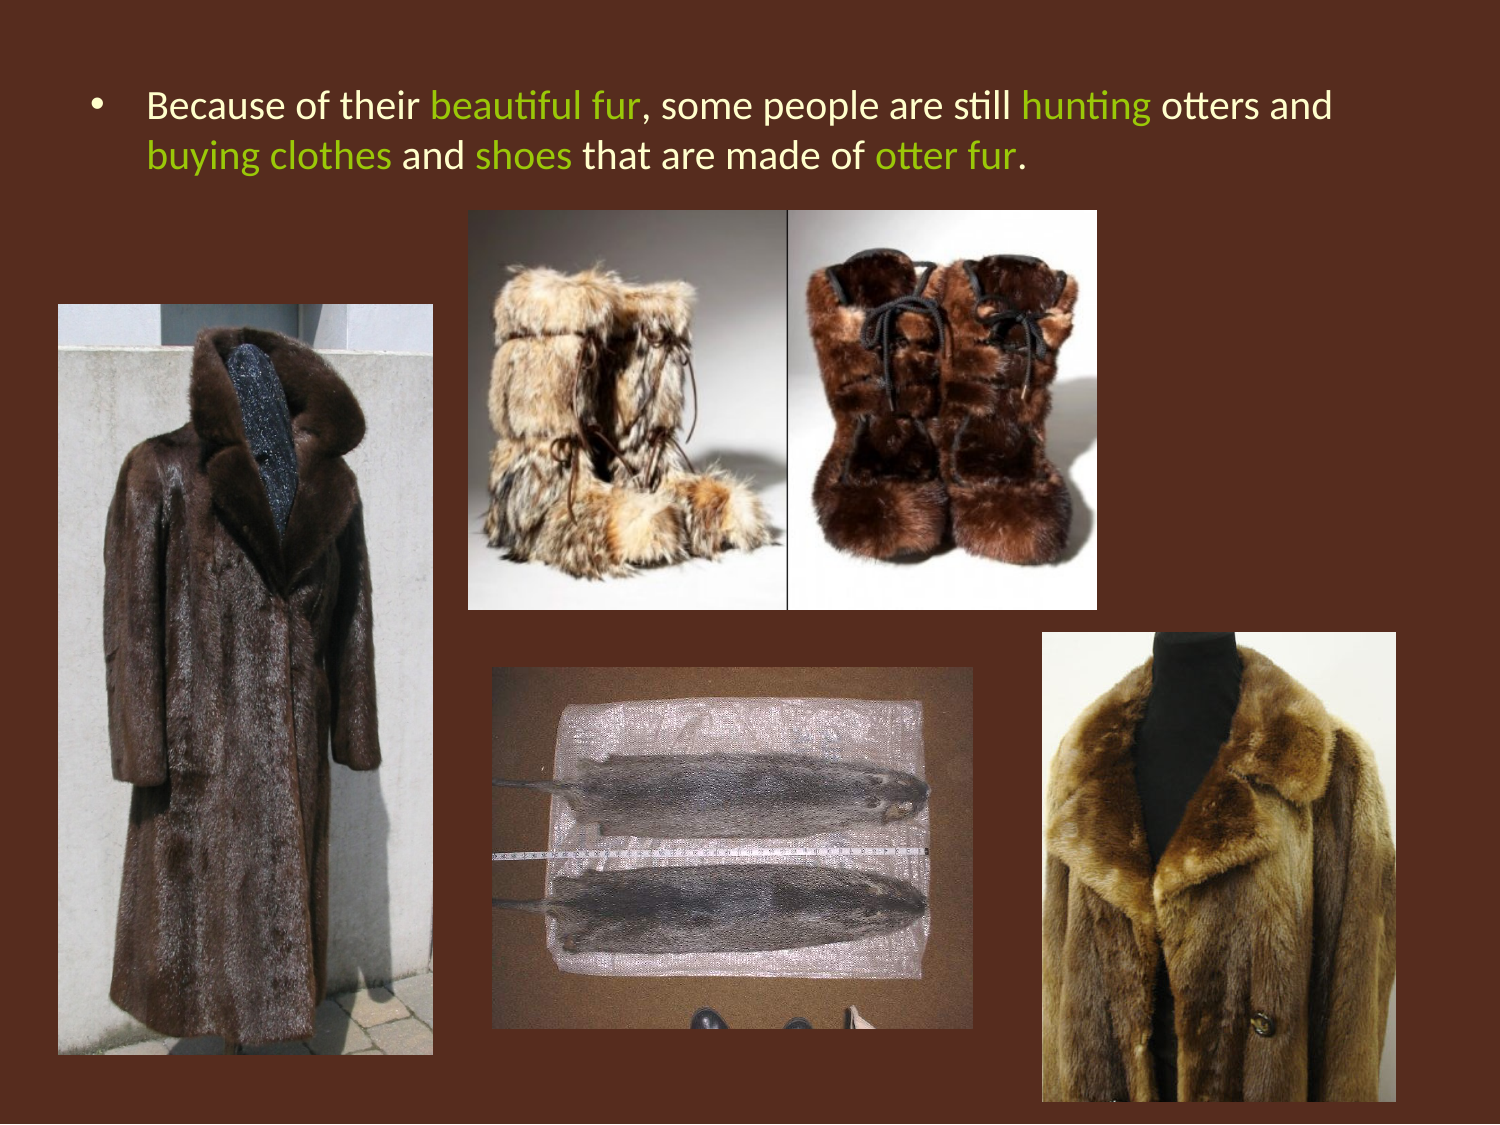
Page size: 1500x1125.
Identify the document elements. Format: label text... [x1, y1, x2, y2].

list Because of their beautiful fur, some people are still hunting otters and buying clothes and shoes that are made of otter fur. [75, 70, 1425, 1005]
picture [0, 0, 1500, 1124]
